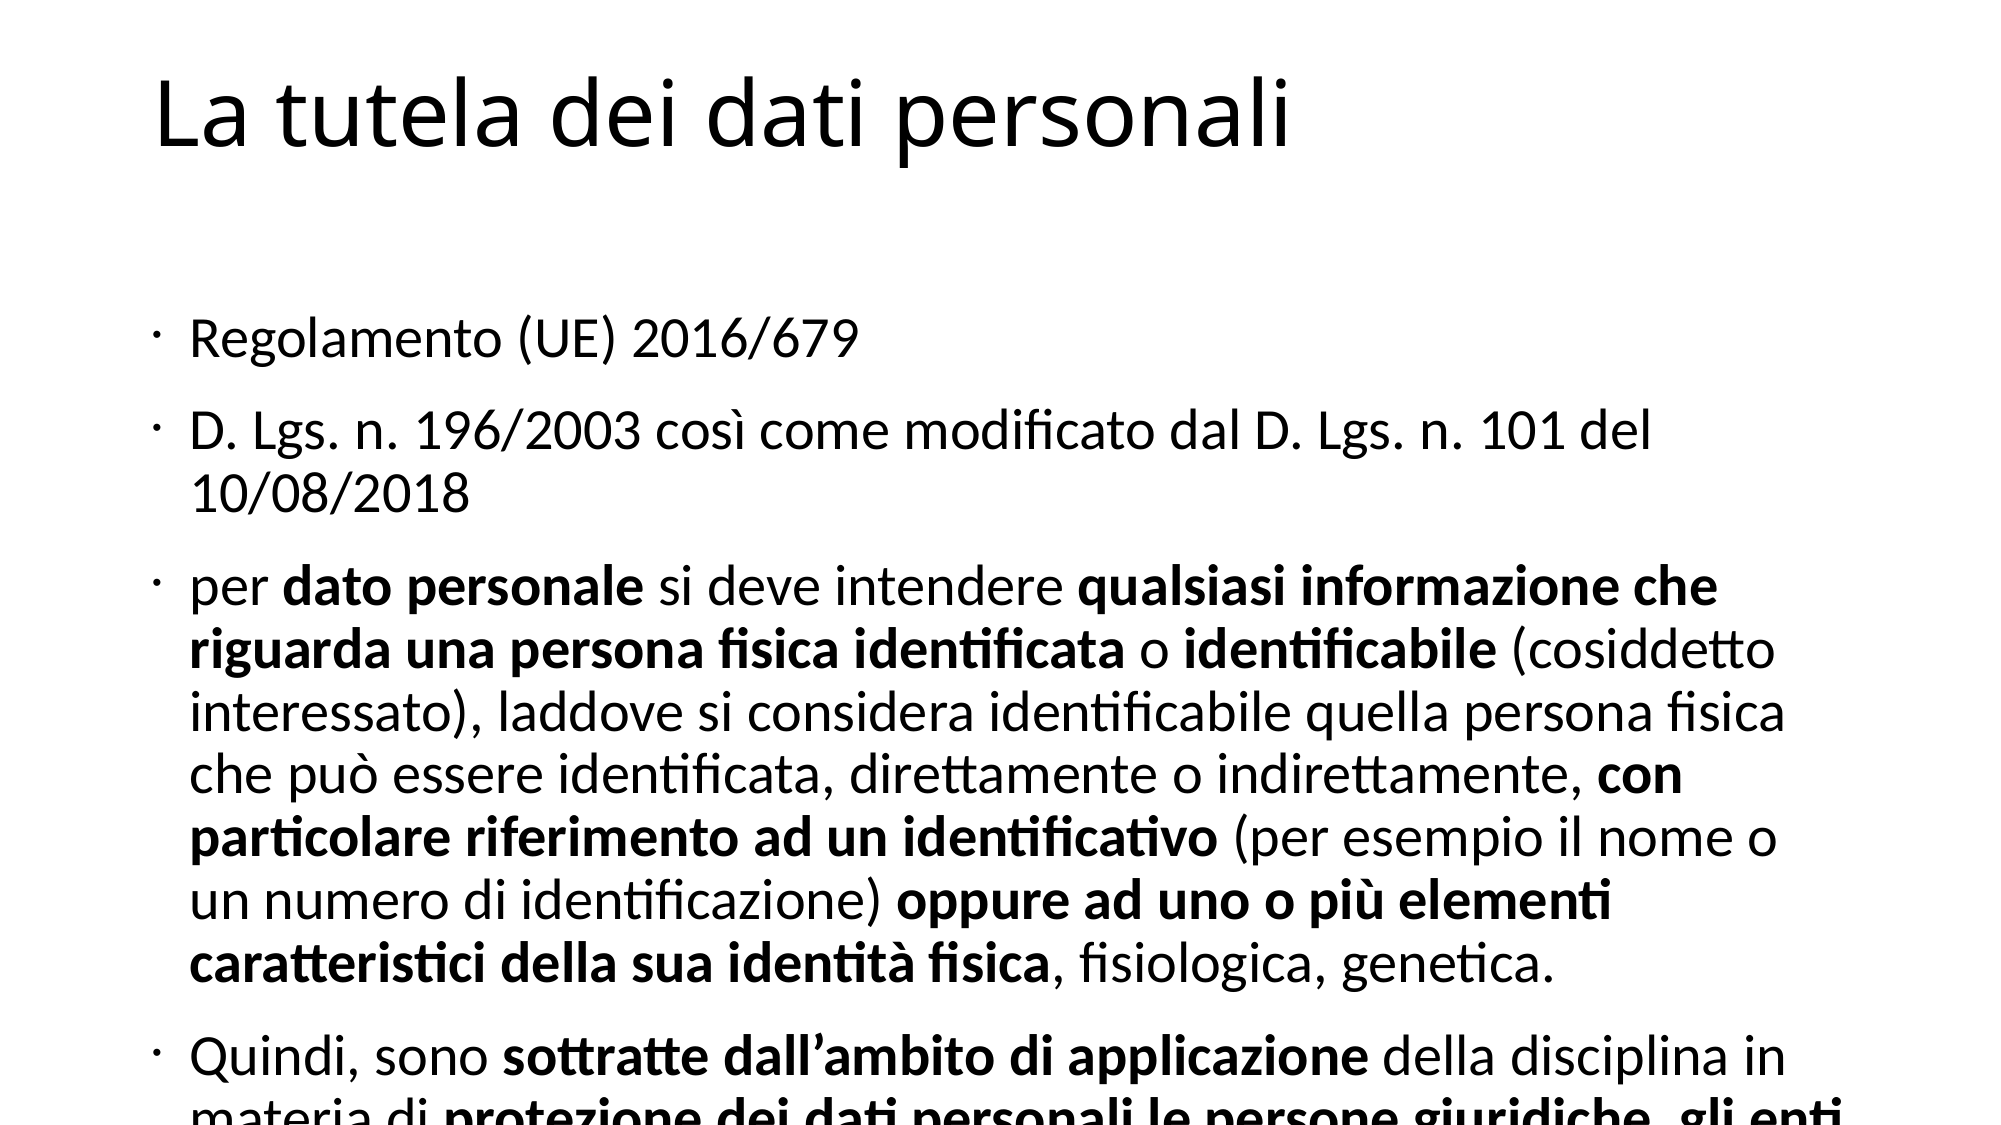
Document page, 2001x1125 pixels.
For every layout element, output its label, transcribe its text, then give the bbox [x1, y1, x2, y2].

list Regolamento (UE) 2016/679 D. Lgs. n. 196/2003 così come modificato dal D. Lgs. n. 101 del 10/08/2018 per dato personale si deve intendere qualsiasi informazione che riguarda una persona fisica identificata o identificabile (cosiddetto interessato), laddove si considera identificabile quella persona fisica che può essere identificata, direttamente o indirettamente, con particolare riferimento ad un identificativo (per esempio il nome o un numero di identificazione) oppure ad uno o più elementi caratteristici della sua identità fisica, fisiologica, genetica. Quindi, sono sottratte dall’ambito di applicazione della disciplina in materia di protezione dei dati personali le persone giuridiche, gli enti e le associazioni, che non possono beneficiare della predetta tutela. [137, 299, 1863, 1014]
title La tutela dei dati personali [137, 59, 1863, 278]
